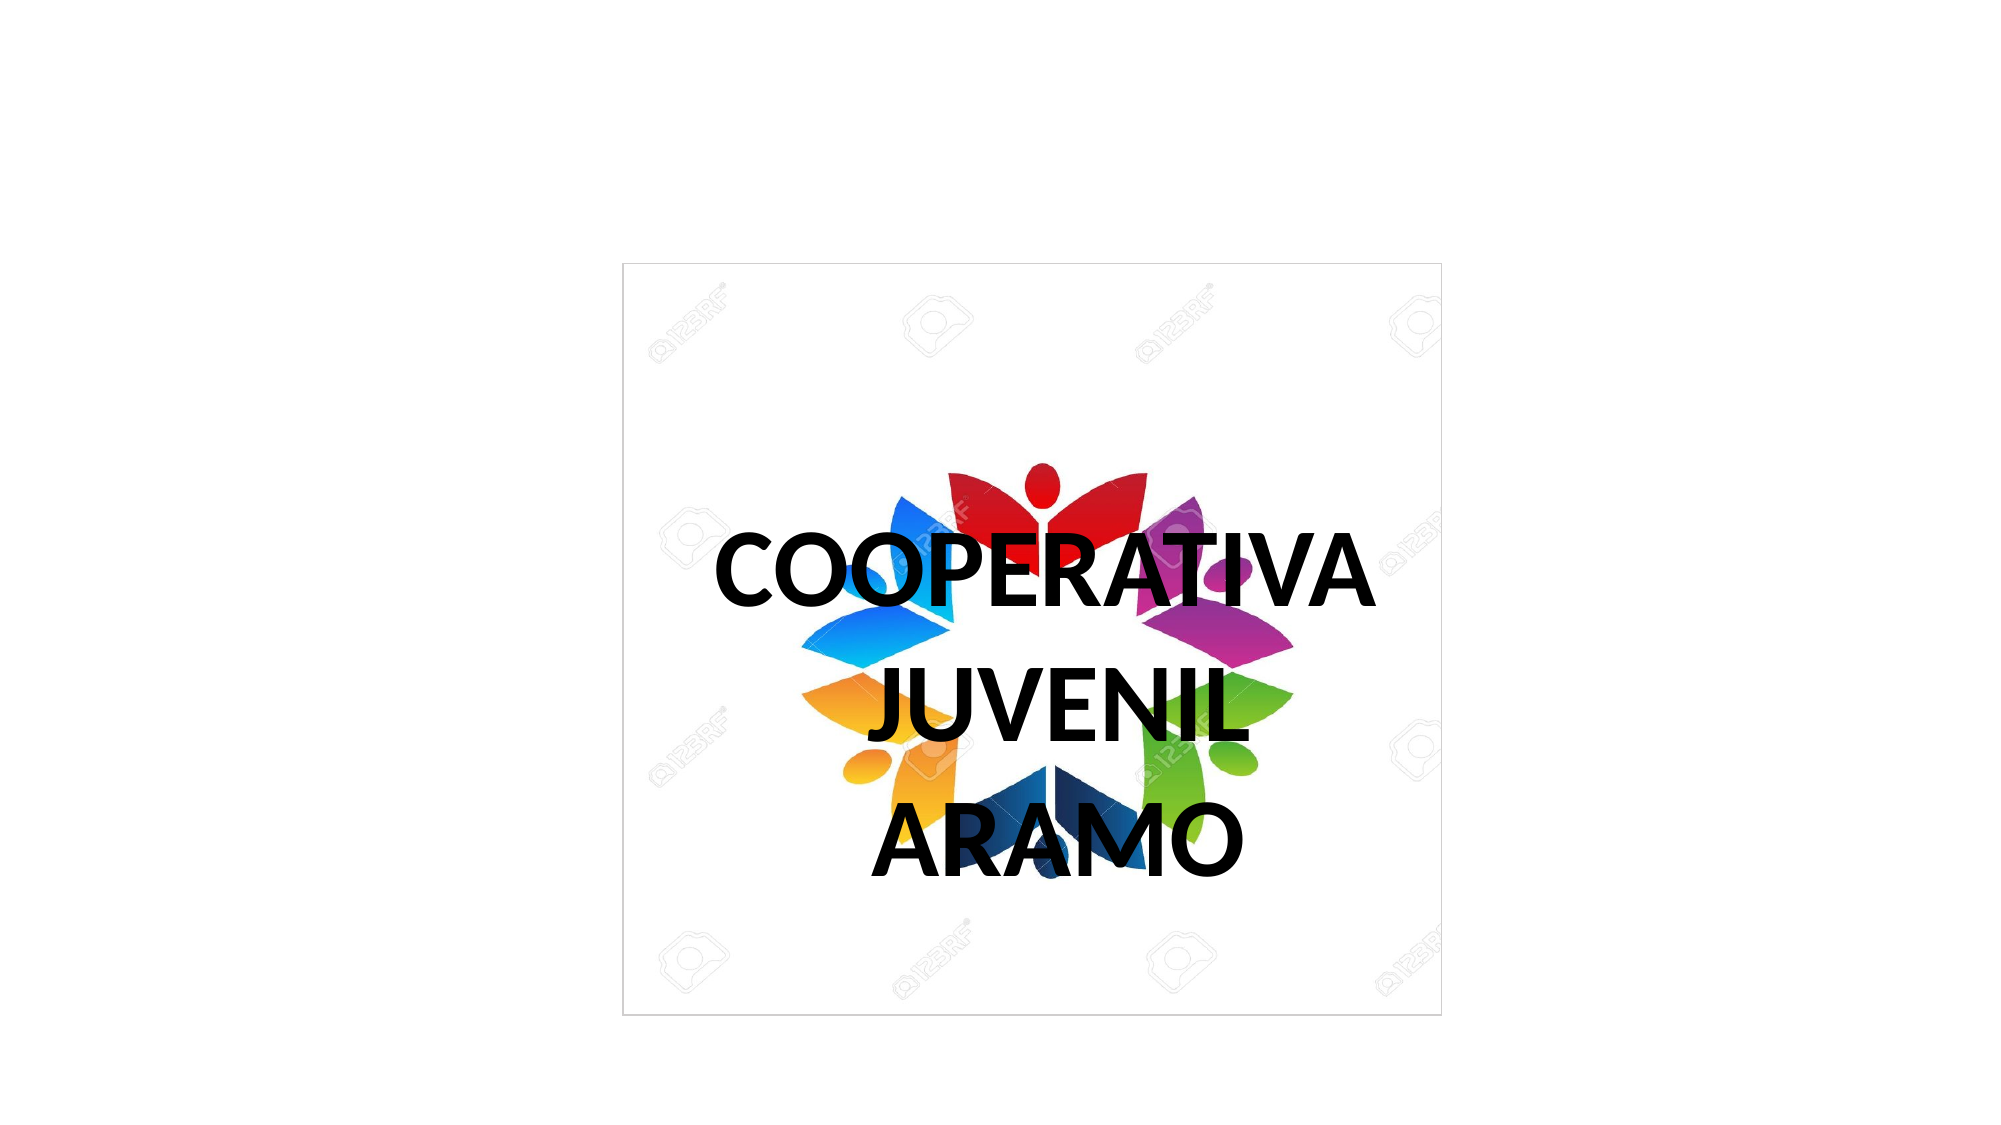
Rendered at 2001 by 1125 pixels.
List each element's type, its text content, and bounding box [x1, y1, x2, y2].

picture [623, 264, 1441, 1015]
text_box COOPERATIVA JUVENIL ARAMO [651, 487, 1441, 907]
